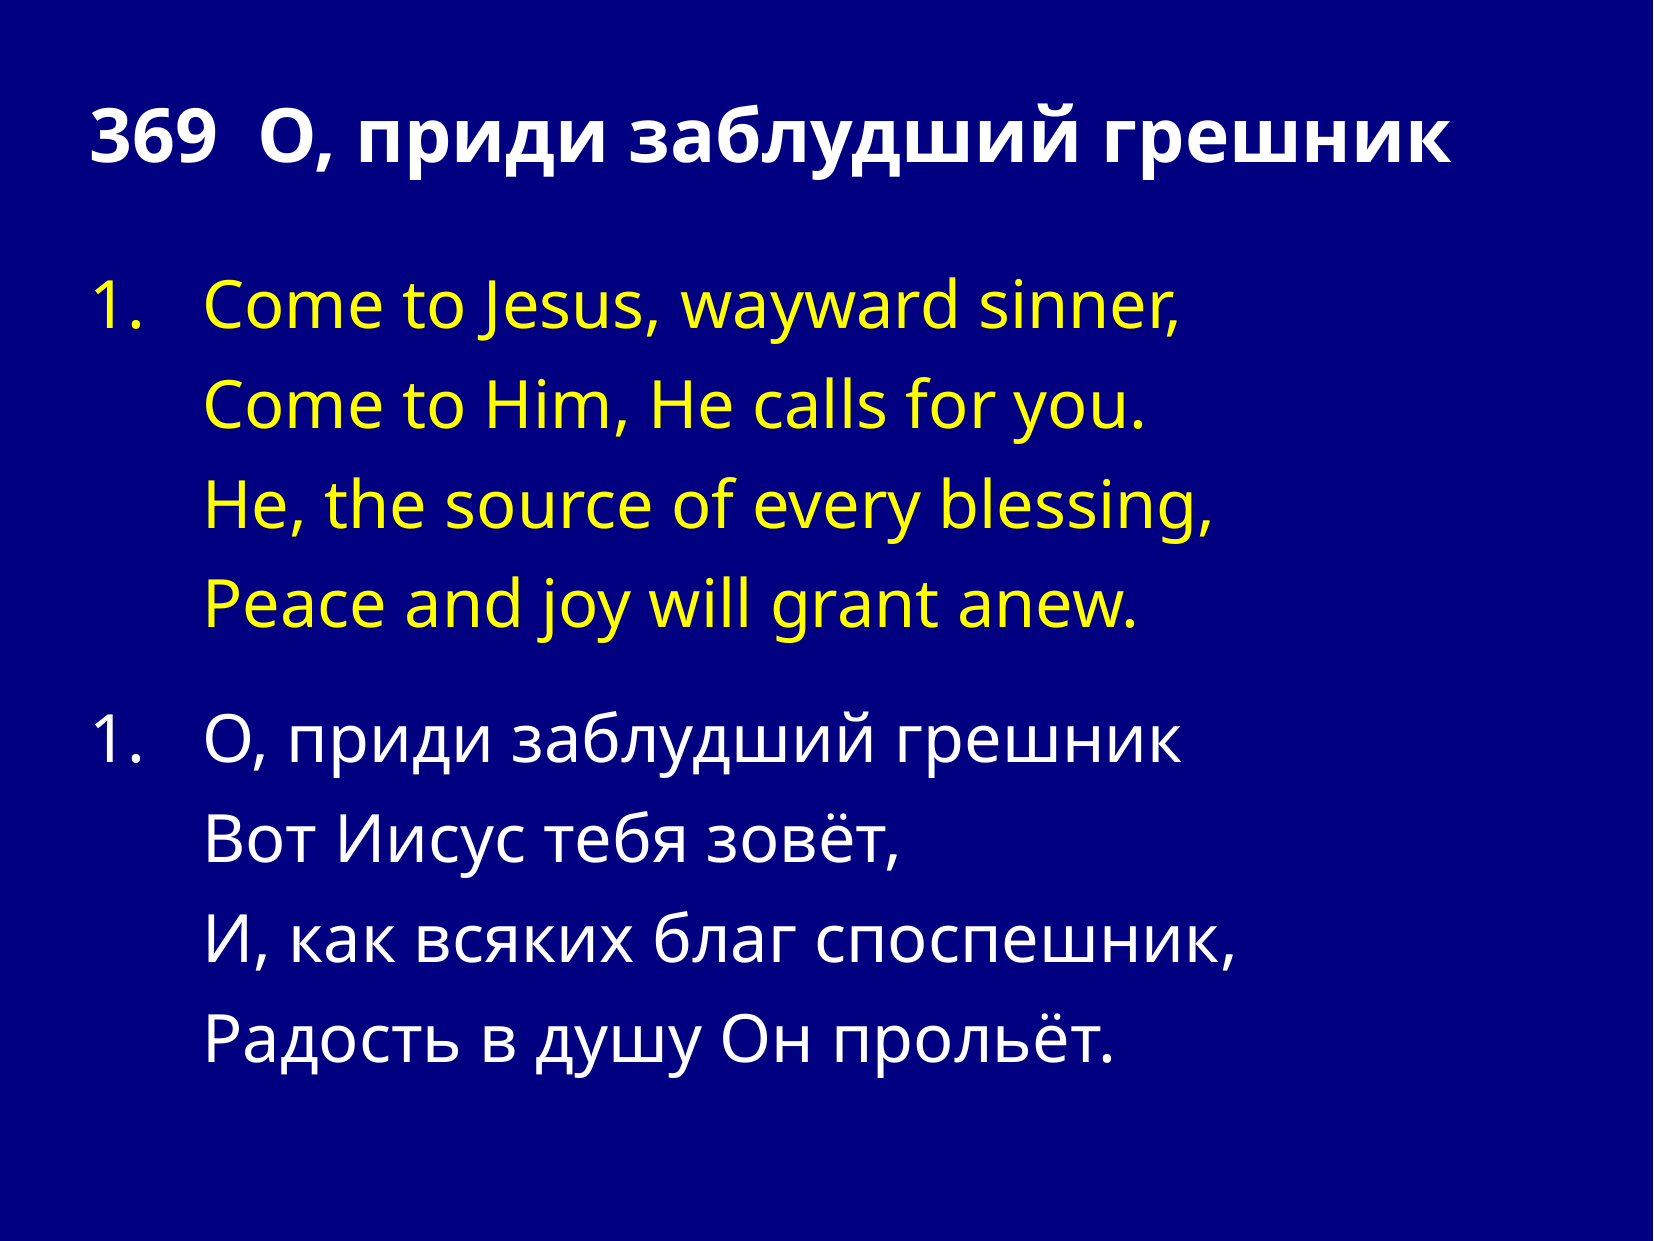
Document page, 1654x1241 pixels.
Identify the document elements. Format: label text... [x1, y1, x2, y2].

text_box 1. О, приди заблудший грешник Вот Иисус тебя зовёт, И, как всяких благ споспешник, Радость в душу Он прольёт. [75, 675, 1576, 1163]
text_box 1. Come to Jesus, wayward sinner, Come to Him, He calls for you. He, the source of every blessing, Peace and joy will grant anew. [75, 188, 1576, 638]
text_box 369 О, приди заблудший грешник [75, 75, 1653, 188]
